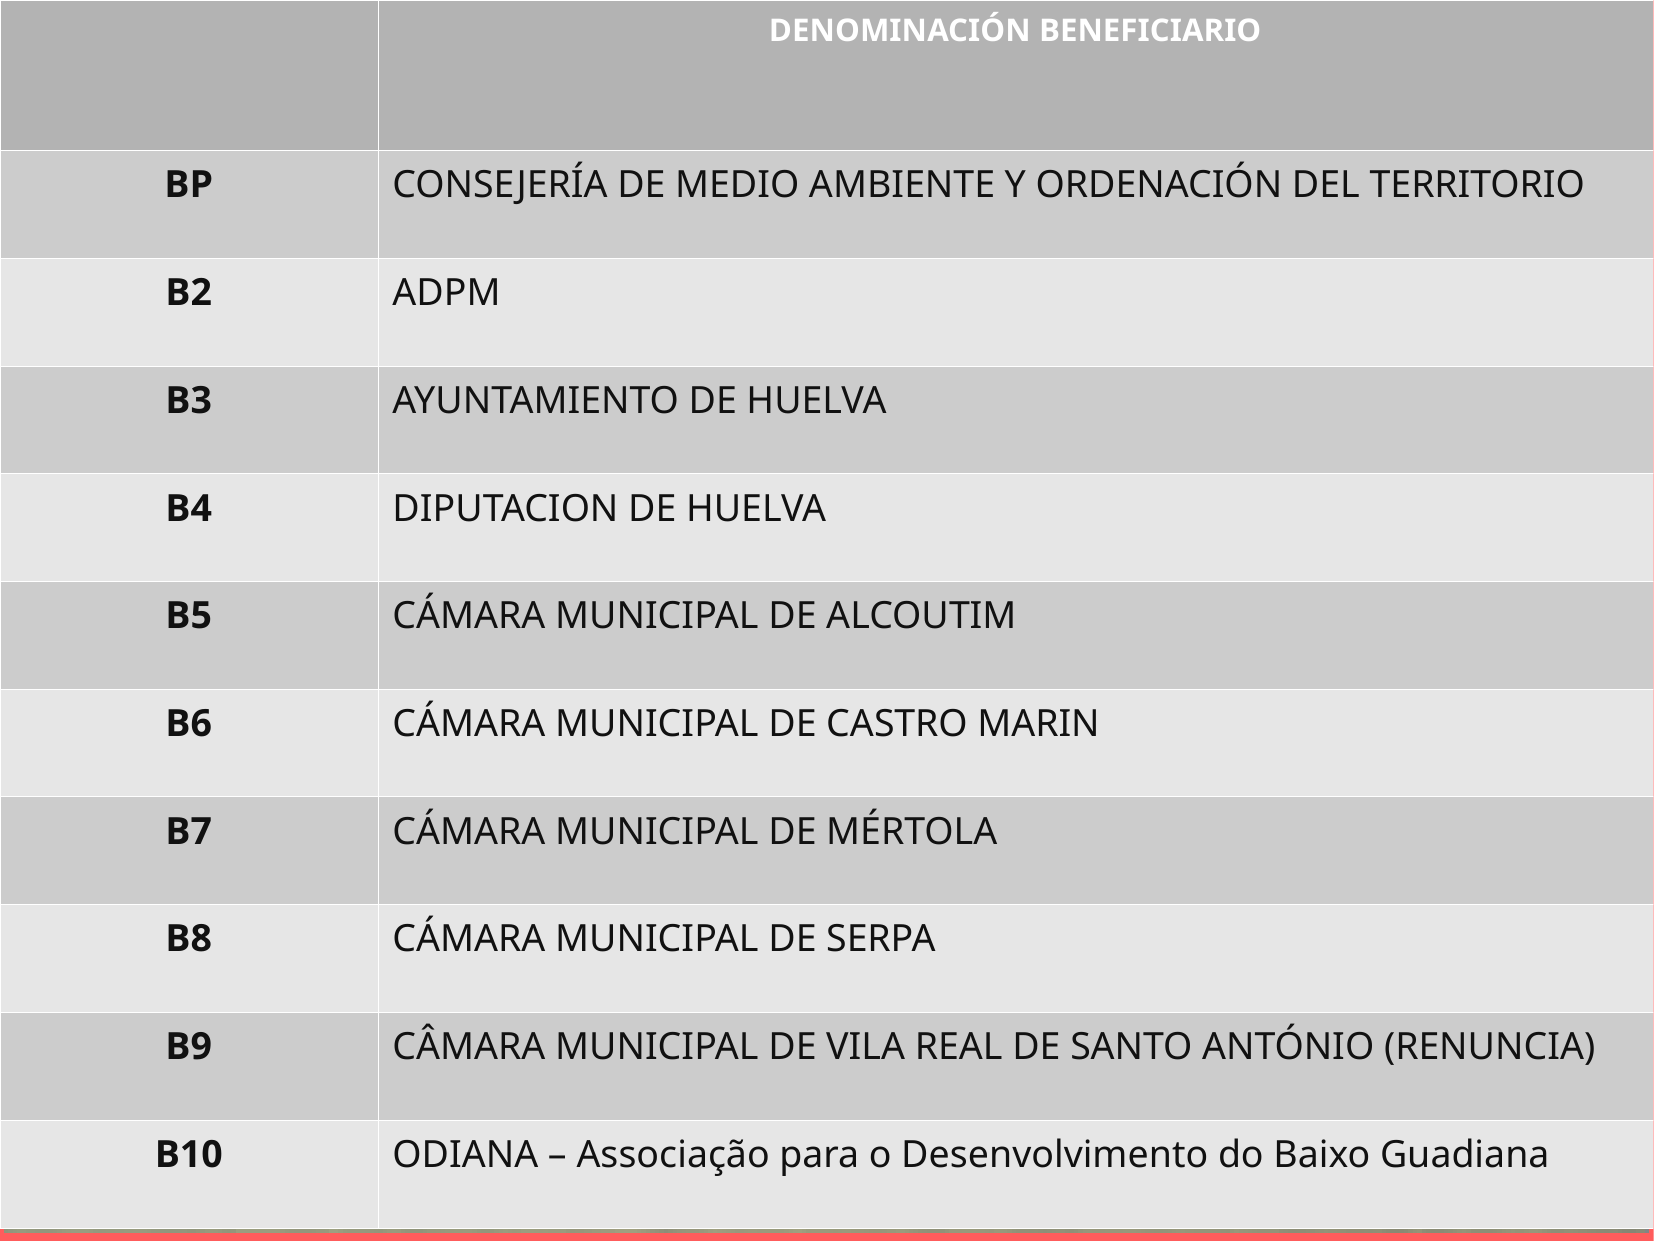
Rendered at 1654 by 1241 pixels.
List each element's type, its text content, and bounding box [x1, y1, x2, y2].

table_cell B5 [1, 582, 378, 689]
table_header [1, 1, 378, 150]
table_cell BP [1, 151, 378, 258]
table_cell B3 [1, 367, 378, 473]
table_cell CÁMARA MUNICIPAL DE ALCOUTIM [379, 582, 1653, 689]
table_cell ADPM [379, 259, 1653, 366]
table_cell CÁMARA MUNICIPAL DE CASTRO MARIN [379, 690, 1653, 796]
table_cell B6 [1, 690, 378, 796]
table_cell CONSEJERÍA DE MEDIO AMBIENTE Y ORDENACIÓN DEL TERRITORIO [379, 151, 1653, 258]
table_cell B8 [1, 905, 378, 1012]
table_cell CÁMARA MUNICIPAL DE SERPA [379, 905, 1653, 1012]
table_cell B7 [1, 797, 378, 904]
table_cell B9 [1, 1013, 378, 1120]
table_cell AYUNTAMIENTO DE HUELVA [379, 367, 1653, 473]
table_cell CÁMARA MUNICIPAL DE MÉRTOLA [379, 797, 1653, 904]
table_cell B10 [1, 1121, 378, 1228]
table_cell B4 [1, 474, 378, 581]
table_header DENOMINACIÓN BENEFICIARIO [379, 1, 1653, 150]
table_cell B2 [1, 259, 378, 366]
table_cell ODIANA – Associação para o Desenvolvimento do Baixo Guadiana [379, 1121, 1653, 1228]
table_cell CÂMARA MUNICIPAL DE VILA REAL DE SANTO ANTÓNIO (RENUNCIA) [379, 1013, 1653, 1120]
table_cell DIPUTACION DE HUELVA [379, 474, 1653, 581]
